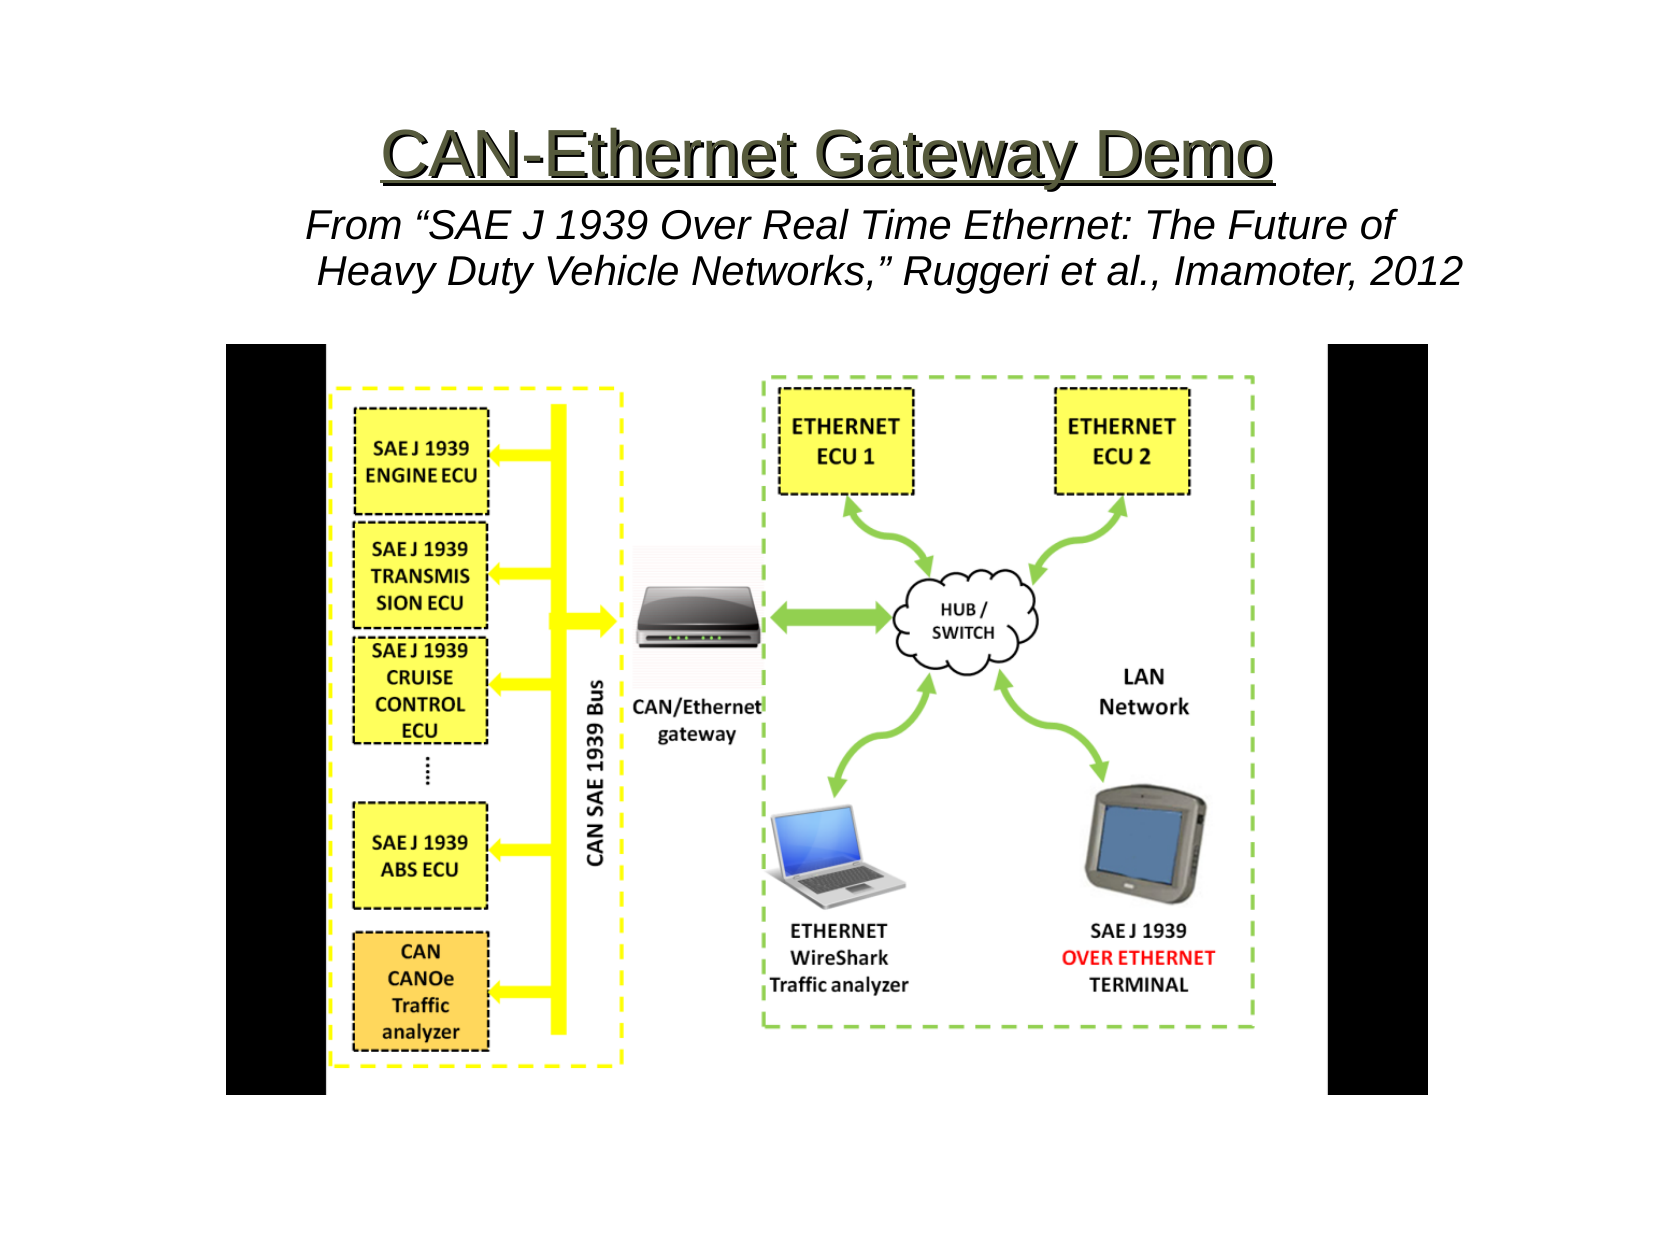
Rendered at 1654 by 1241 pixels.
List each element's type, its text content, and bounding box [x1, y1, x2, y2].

picture [226, 344, 1428, 1096]
title CAN-Ethernet Gateway Demo [82, 49, 1571, 257]
text_box From “SAE J 1939 Over Real Time Ethernet: The Future of Heavy Duty Vehicle Networks,” Ruggeri et al., Imamoter, 2012 [290, 194, 1478, 303]
